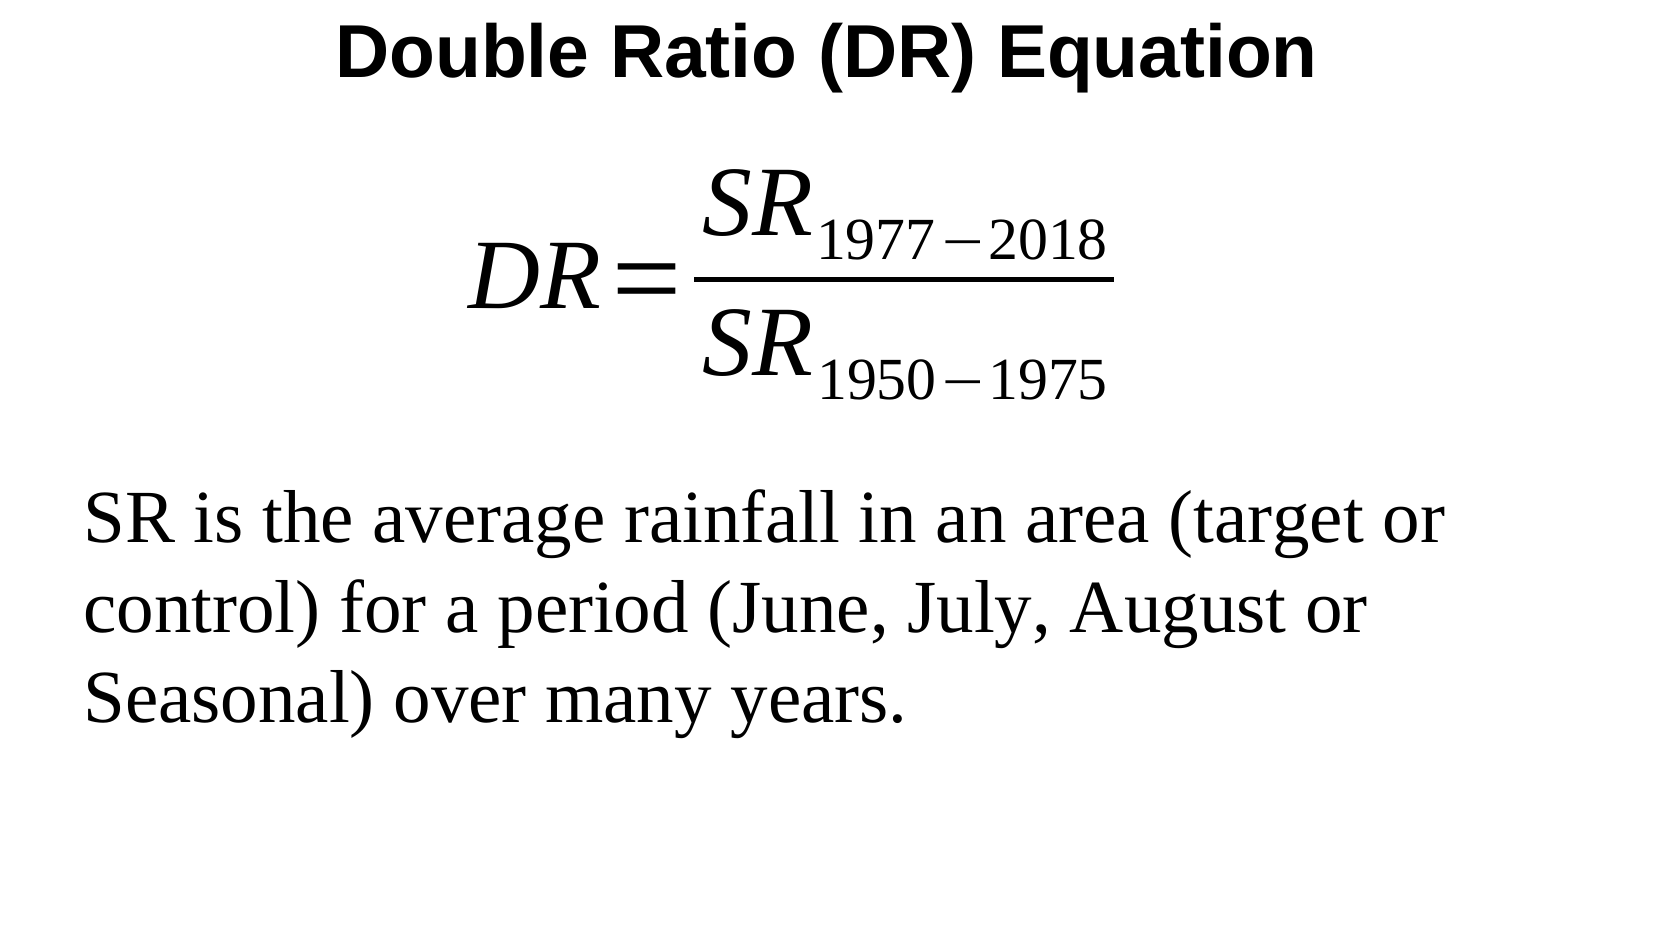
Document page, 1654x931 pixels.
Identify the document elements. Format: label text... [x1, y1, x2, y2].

text_box SR is the average rainfall in an area (target or control) for a period (June, July, August or Seasonal) over many years. [68, 460, 1609, 746]
chart [456, 146, 1126, 413]
title Double Ratio (DR) Equation [0, 0, 1654, 106]
